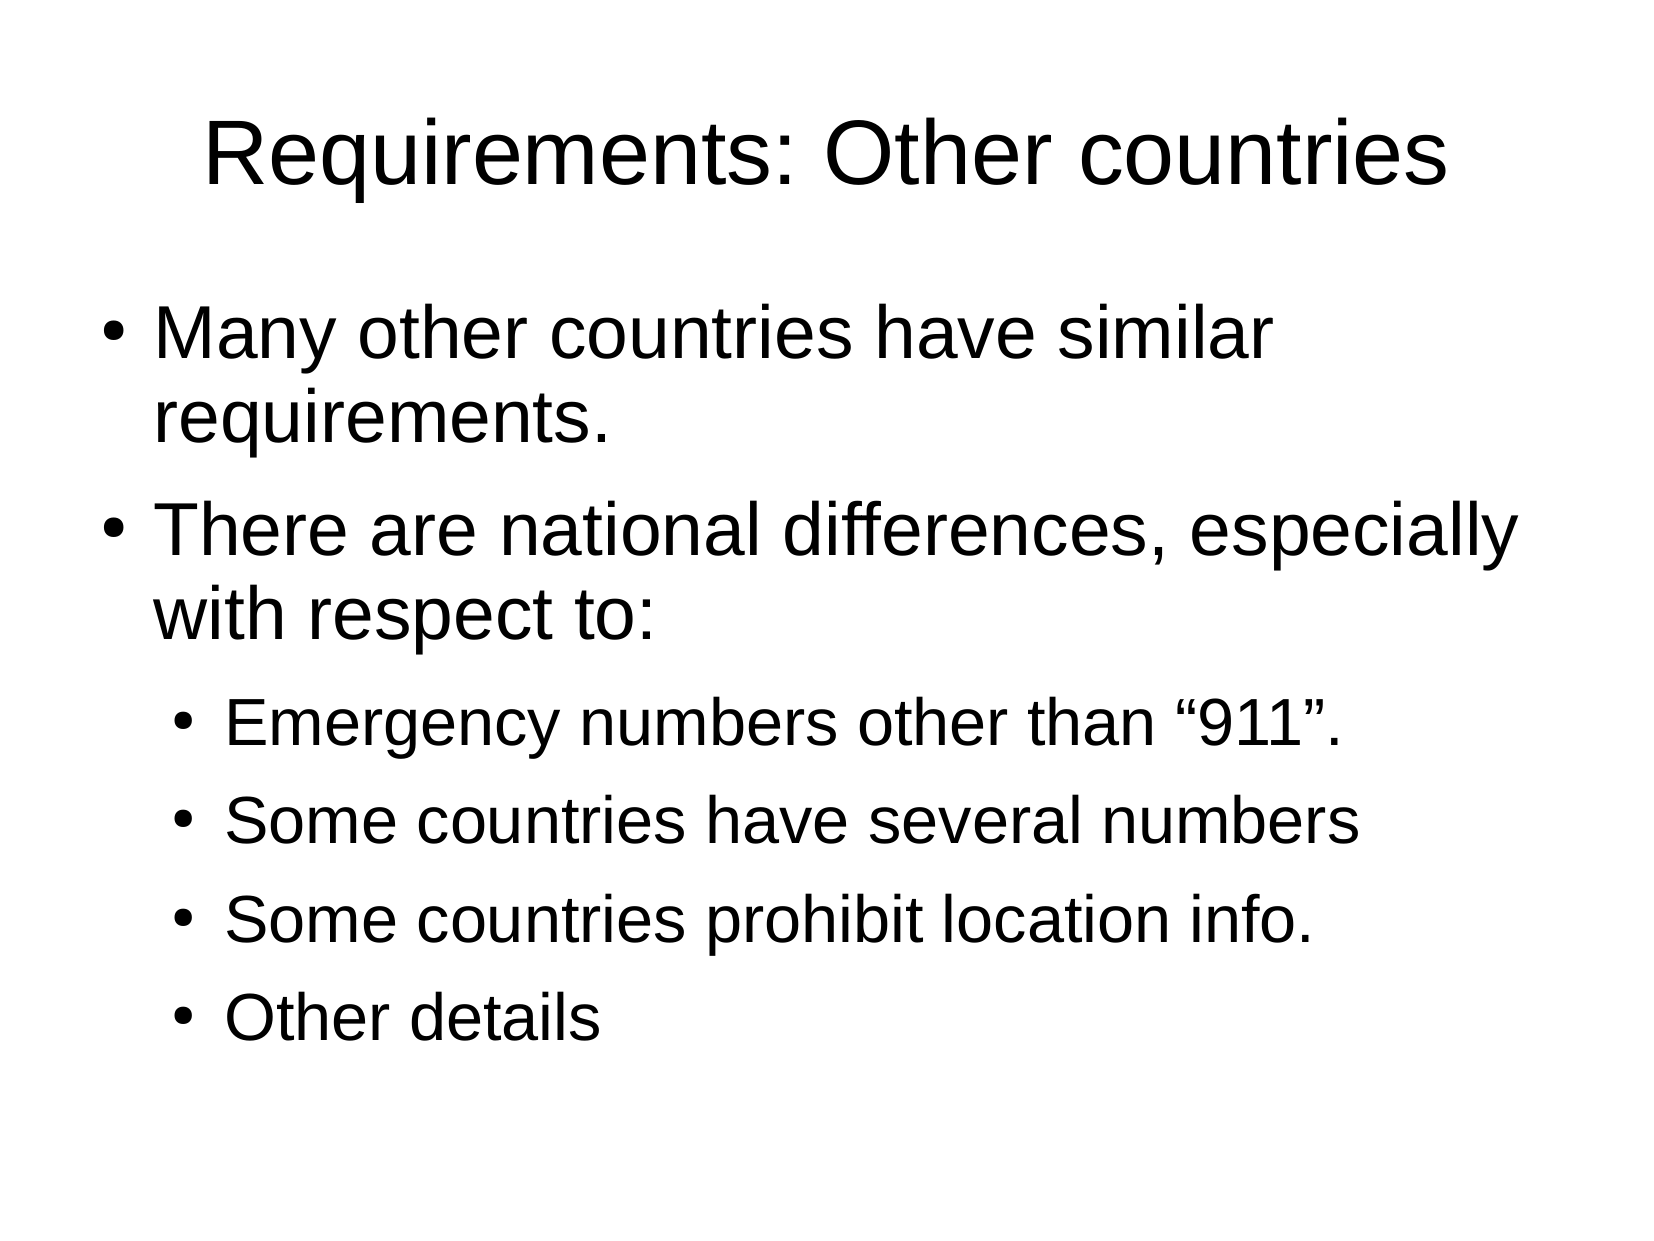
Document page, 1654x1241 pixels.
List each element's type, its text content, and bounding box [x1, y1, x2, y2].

title Requirements: Other countries [82, 56, 1571, 250]
list Many other countries have similar requirements. There are national differences, especially with respect to: Emergency numbers other than “911”. Some countries have several numbers Some countries prohibit location info. Other details [82, 290, 1571, 1094]
